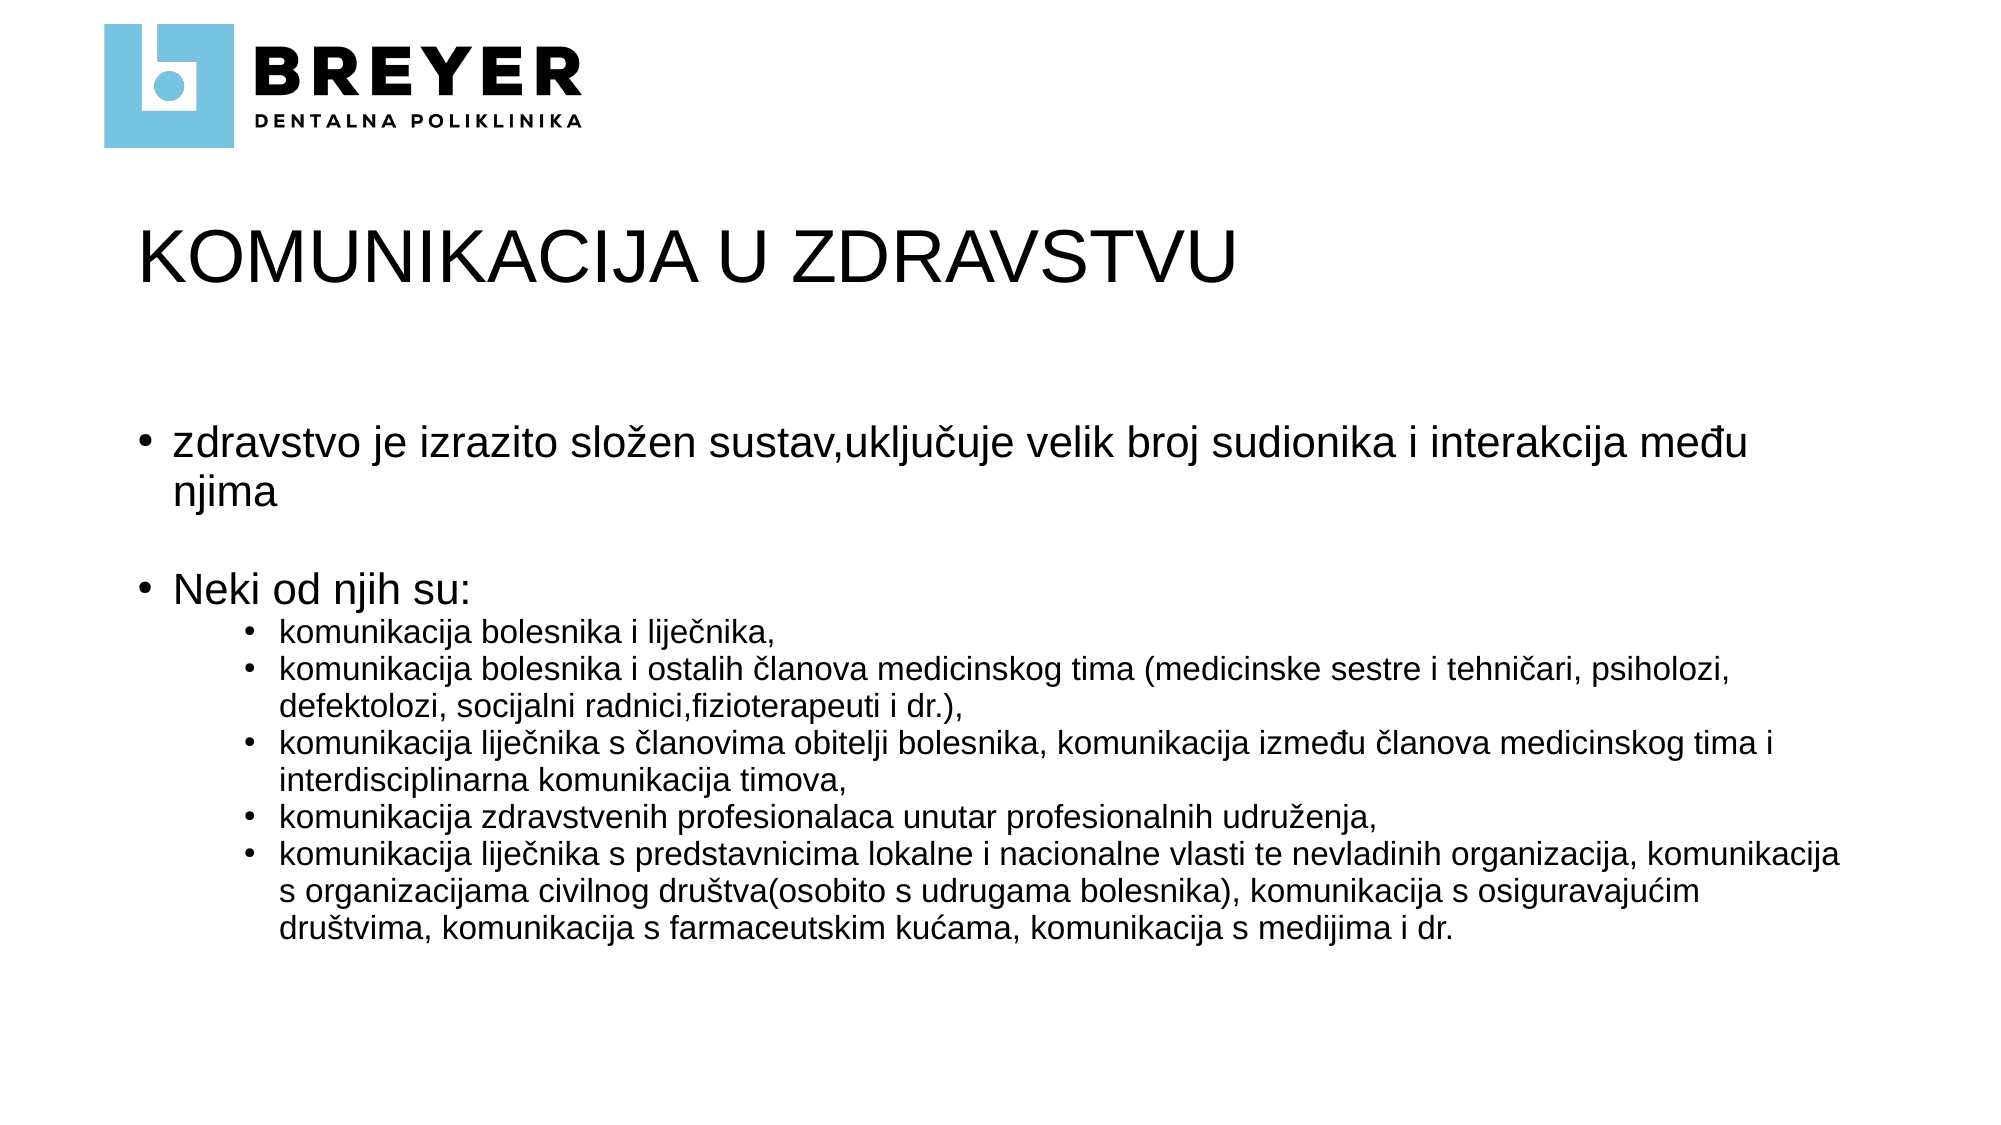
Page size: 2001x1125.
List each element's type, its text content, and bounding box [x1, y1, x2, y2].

picture [104, 24, 582, 148]
title KOMUNIKACIJA U ZDRAVSTVU [137, 214, 1863, 298]
subtitle zdravstvo je izrazito složen sustav,uključuje velik broj sudionika i interakcija među njima Neki od njih su: komunikacija bolesnika i liječnika, komunikacija bolesnika i ostalih članova medicinskog tima (medicinske sestre i tehničari, psiholozi, defektolozi, socijalni radnici,fizioterapeuti i dr.), komunikacija liječnika s članovima obitelji bolesnika, komunikacija između članova medicinskog tima i interdisciplinarna komunikacija timova, komunikacija zdravstvenih profesionalaca unutar profesionalnih udruženja, komunikacija liječnika s predstavnicima lokalne i nacionalne vlasti te nevladinih organizacija, komunikacija s organizacijama civilnog društva(osobito s udrugama bolesnika), komunikacija s osiguravajućim društvima, komunikacija s farmaceutskim kućama, komunikacija s medijima i dr. [137, 298, 1863, 1013]
